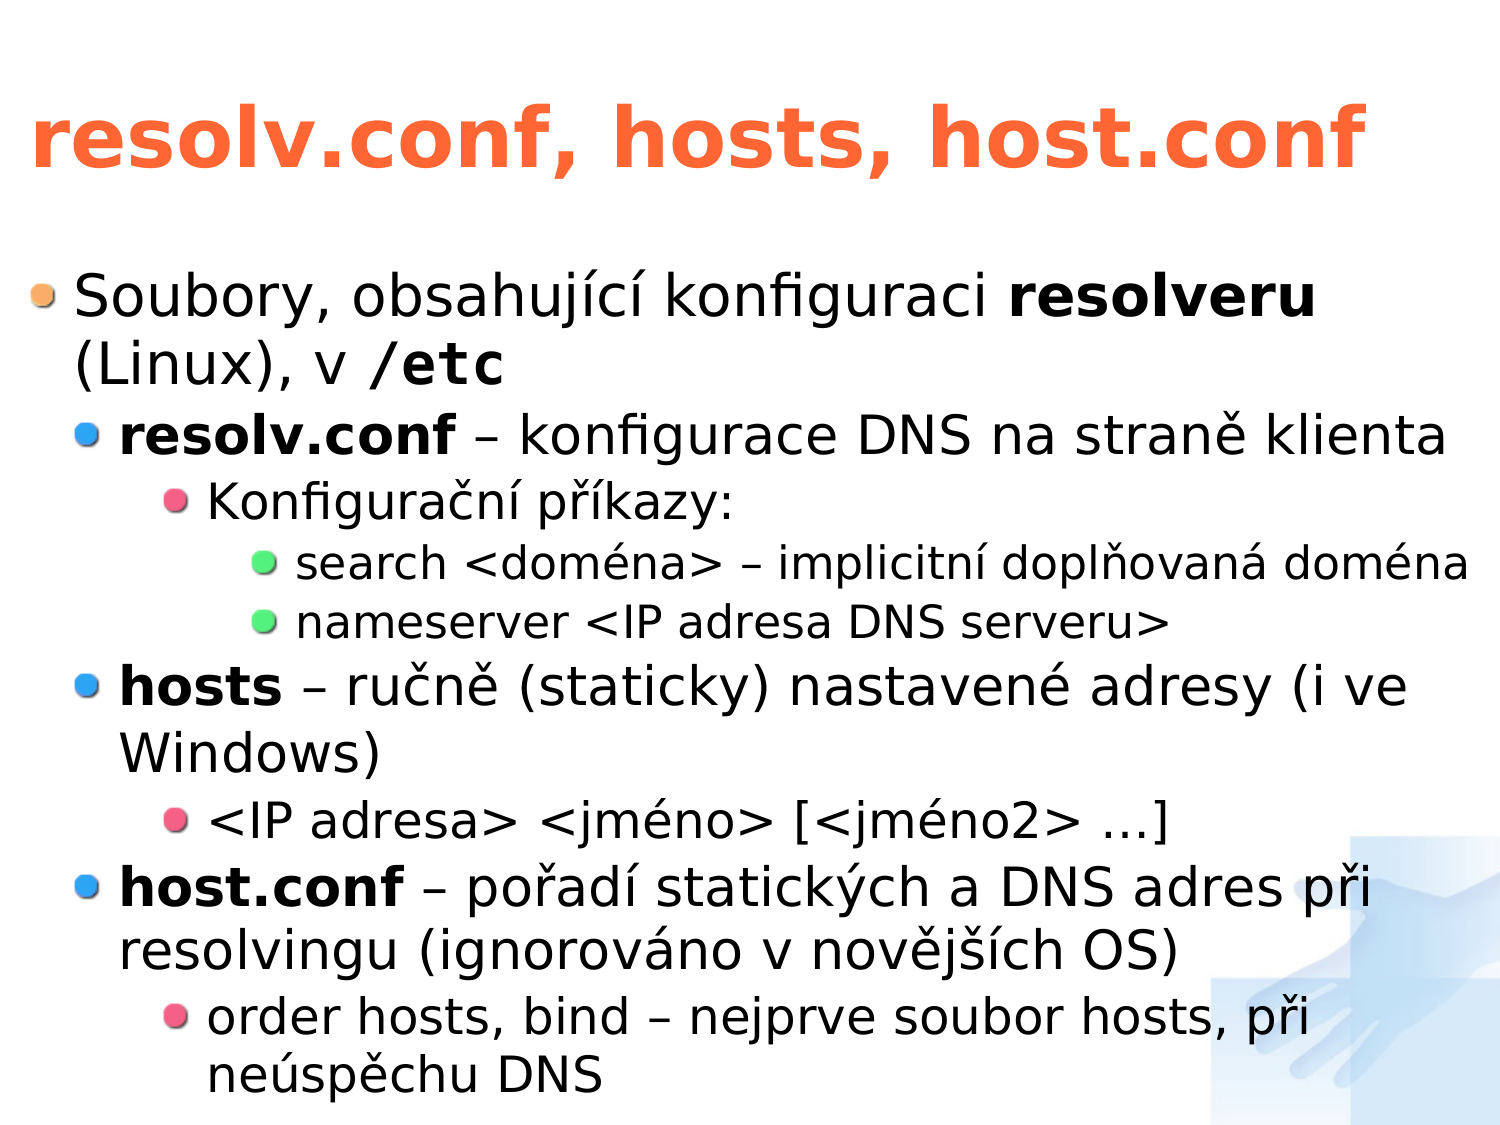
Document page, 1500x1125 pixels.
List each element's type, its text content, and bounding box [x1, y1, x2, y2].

title resolv.conf, hosts, host.conf [29, 21, 1477, 257]
list Soubory, obsahující konfiguraci resolveru (Linux), v /etc resolv.conf – konfigurace DNS na straně klienta Konfigurační příkazy: search <doména> – implicitní doplňovaná doména nameserver <IP adresa DNS serveru> hosts – ručně (staticky) nastavené adresy (i ve Windows) <IP adresa> <jméno> [<jméno2> …] host.conf – pořadí statických a DNS adres při resolvingu (ignorováno v novějších OS) order hosts, bind – nejprve soubor hosts, při neúspěchu DNS [29, 262, 1477, 1105]
picture [0, 0, 1500, 1125]
